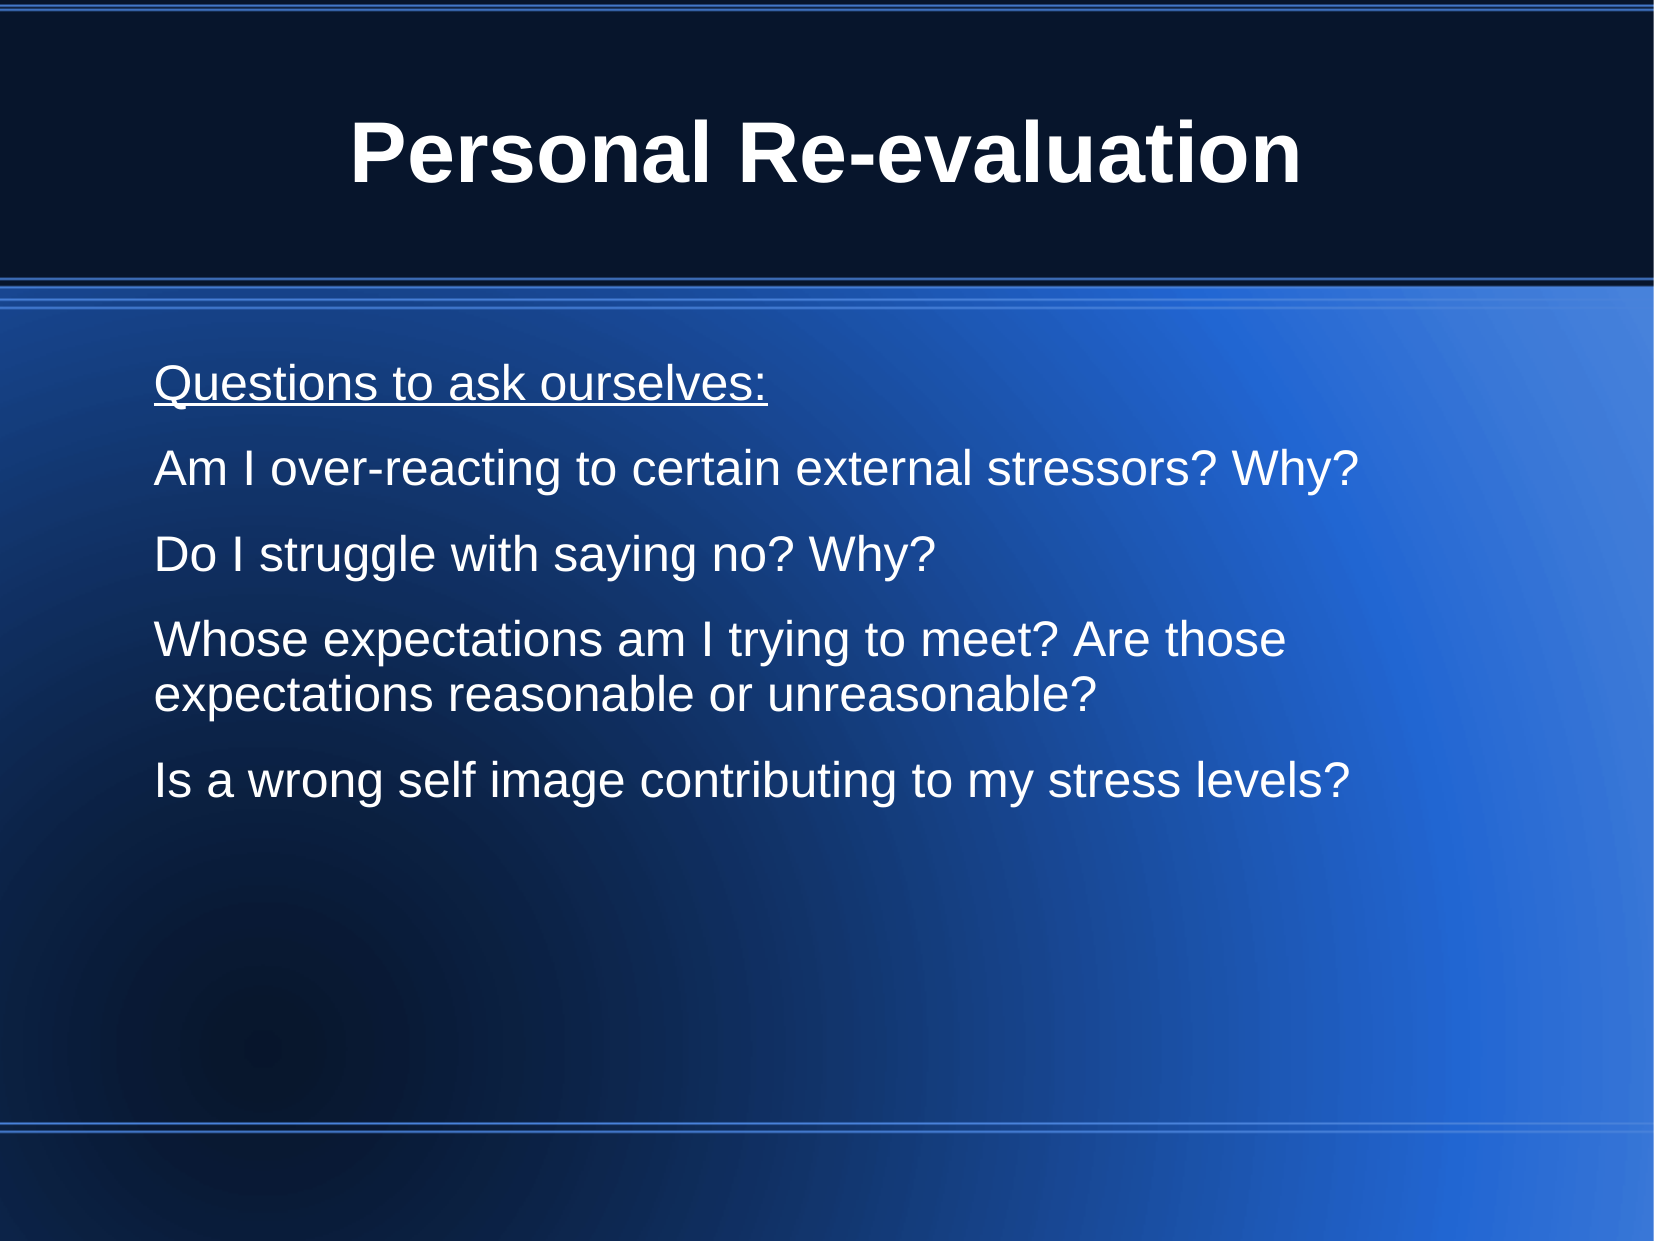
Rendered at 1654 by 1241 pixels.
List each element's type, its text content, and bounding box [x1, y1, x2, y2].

picture [0, 0, 1654, 1241]
title Personal Re-evaluation [82, 49, 1571, 257]
list Questions to ask ourselves: Am I over-reacting to certain external stressors? Why? Do I struggle with saying no? Why? Whose expectations am I trying to meet? Are those expectations reasonable or unreasonable? Is a wrong self image contributing to my stress levels? [82, 355, 1571, 1058]
